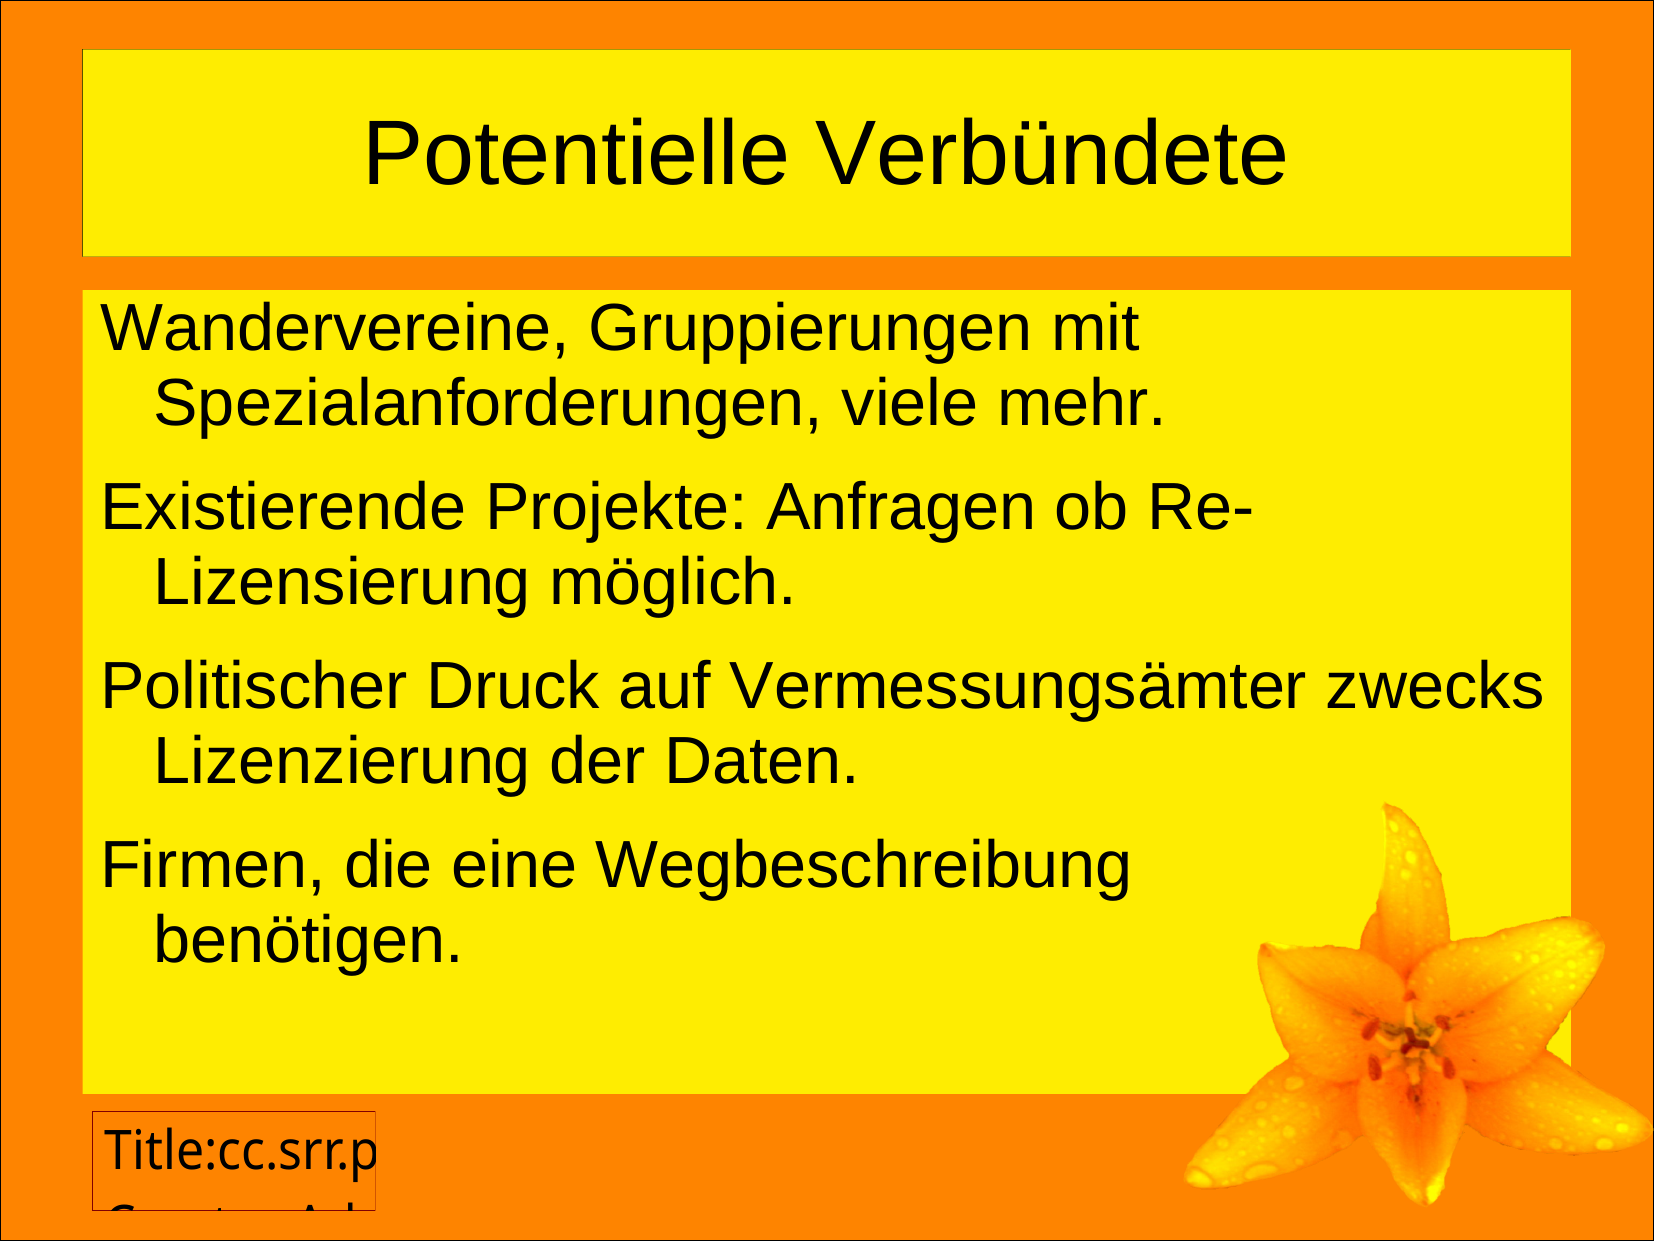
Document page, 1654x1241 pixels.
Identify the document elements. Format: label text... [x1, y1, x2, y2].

picture [1181, 767, 1654, 1241]
list Wandervereine, Gruppierungen mit Spezialanforderungen, viele mehr. Existierende Projekte: Anfragen ob Re-Lizensierung möglich. Politischer Druck auf Vermessungsämter zwecks Lizenzierung der Daten. Firmen, die eine Wegbeschreibung benötigen. [82, 290, 1571, 1094]
title Potentielle Verbündete [82, 49, 1571, 257]
text_box [0, 0, 1654, 1241]
picture [88, 1108, 376, 1211]
